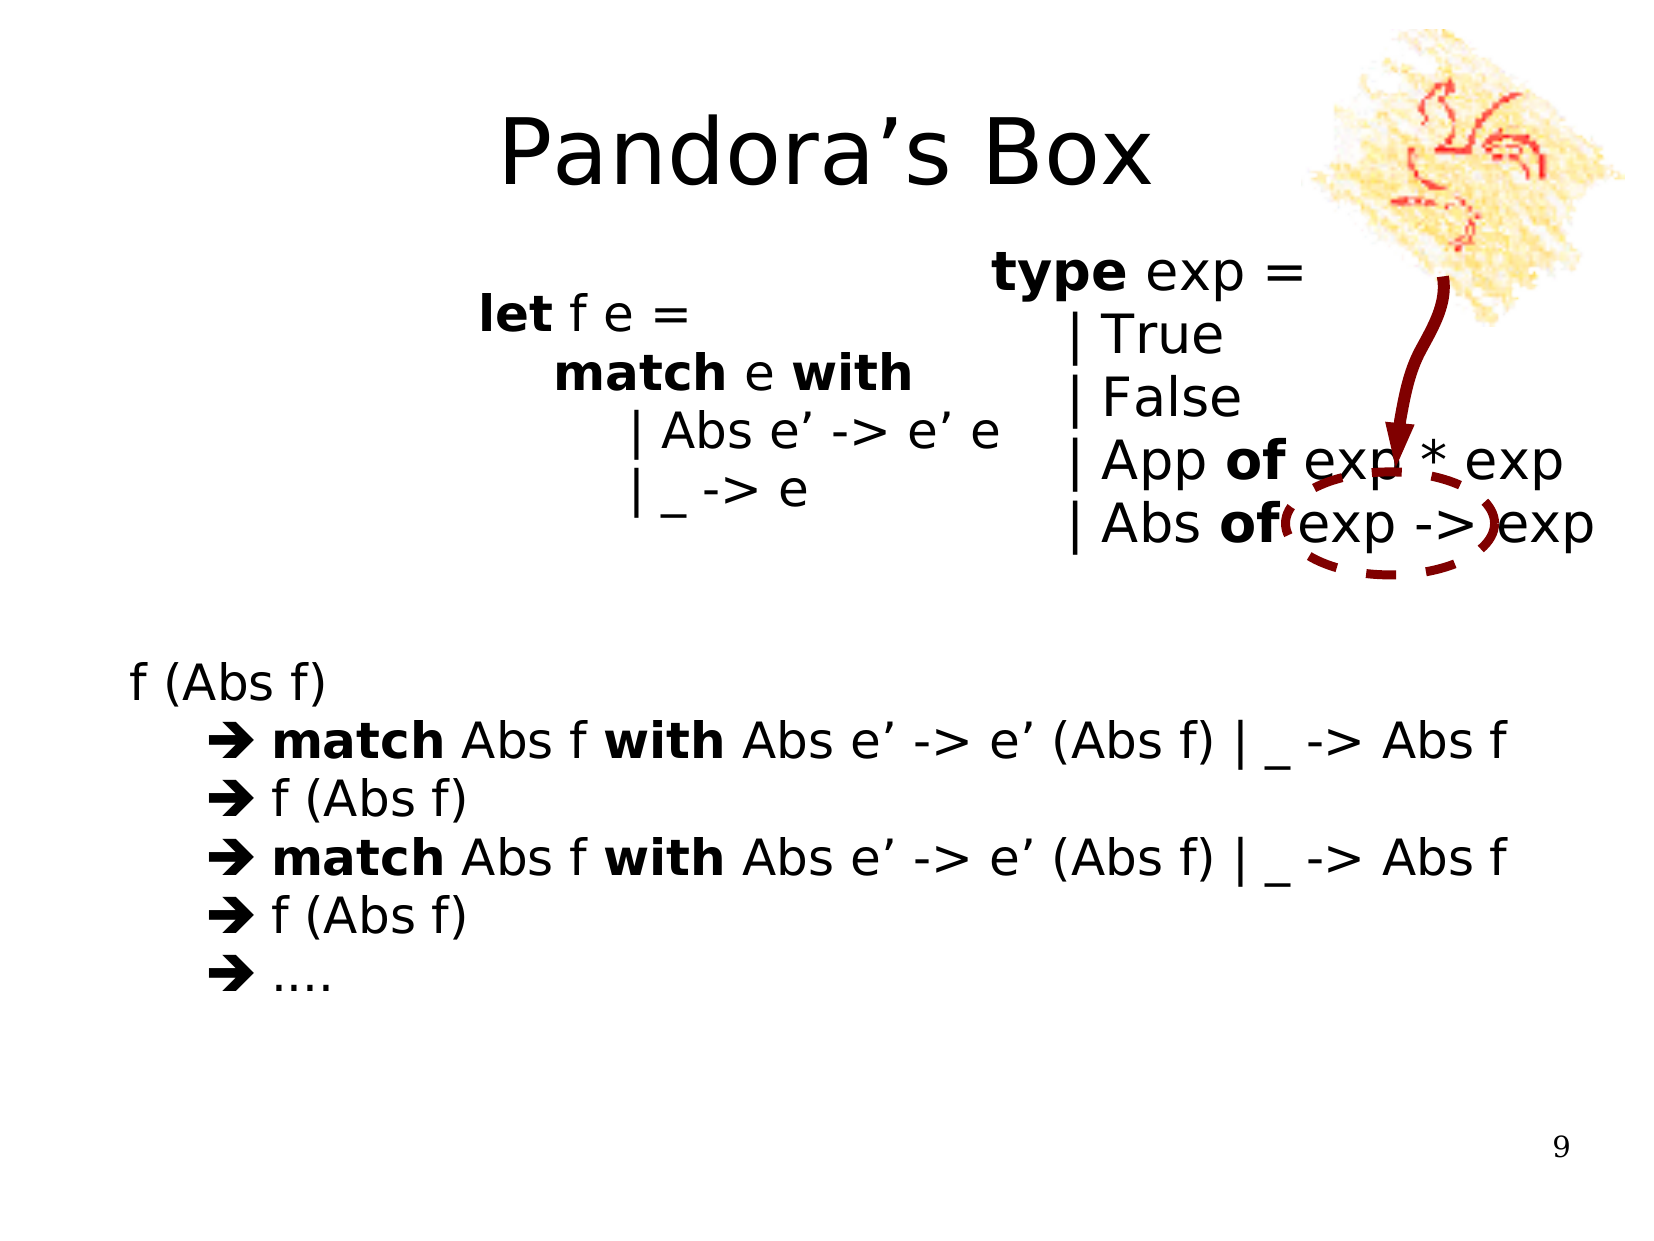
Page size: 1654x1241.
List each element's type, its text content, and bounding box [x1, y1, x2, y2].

text_box type exp = | True | False | App of exp * exp | Abs of exp -> exp [976, 232, 1639, 563]
title Pandora’s Box [82, 56, 1301, 250]
text_box f (Abs f)  match Abs f with Abs e’ -> e’ (Abs f) | _ -> Abs f  f (Abs f)  match Abs f with Abs e’ -> e’ (Abs f) | _ -> Abs f  f (Abs f)  .... [115, 646, 1539, 1011]
text_box let f e = match e with | Abs e’ -> e’ e | _ -> e [463, 277, 976, 526]
picture [1301, 29, 1625, 327]
